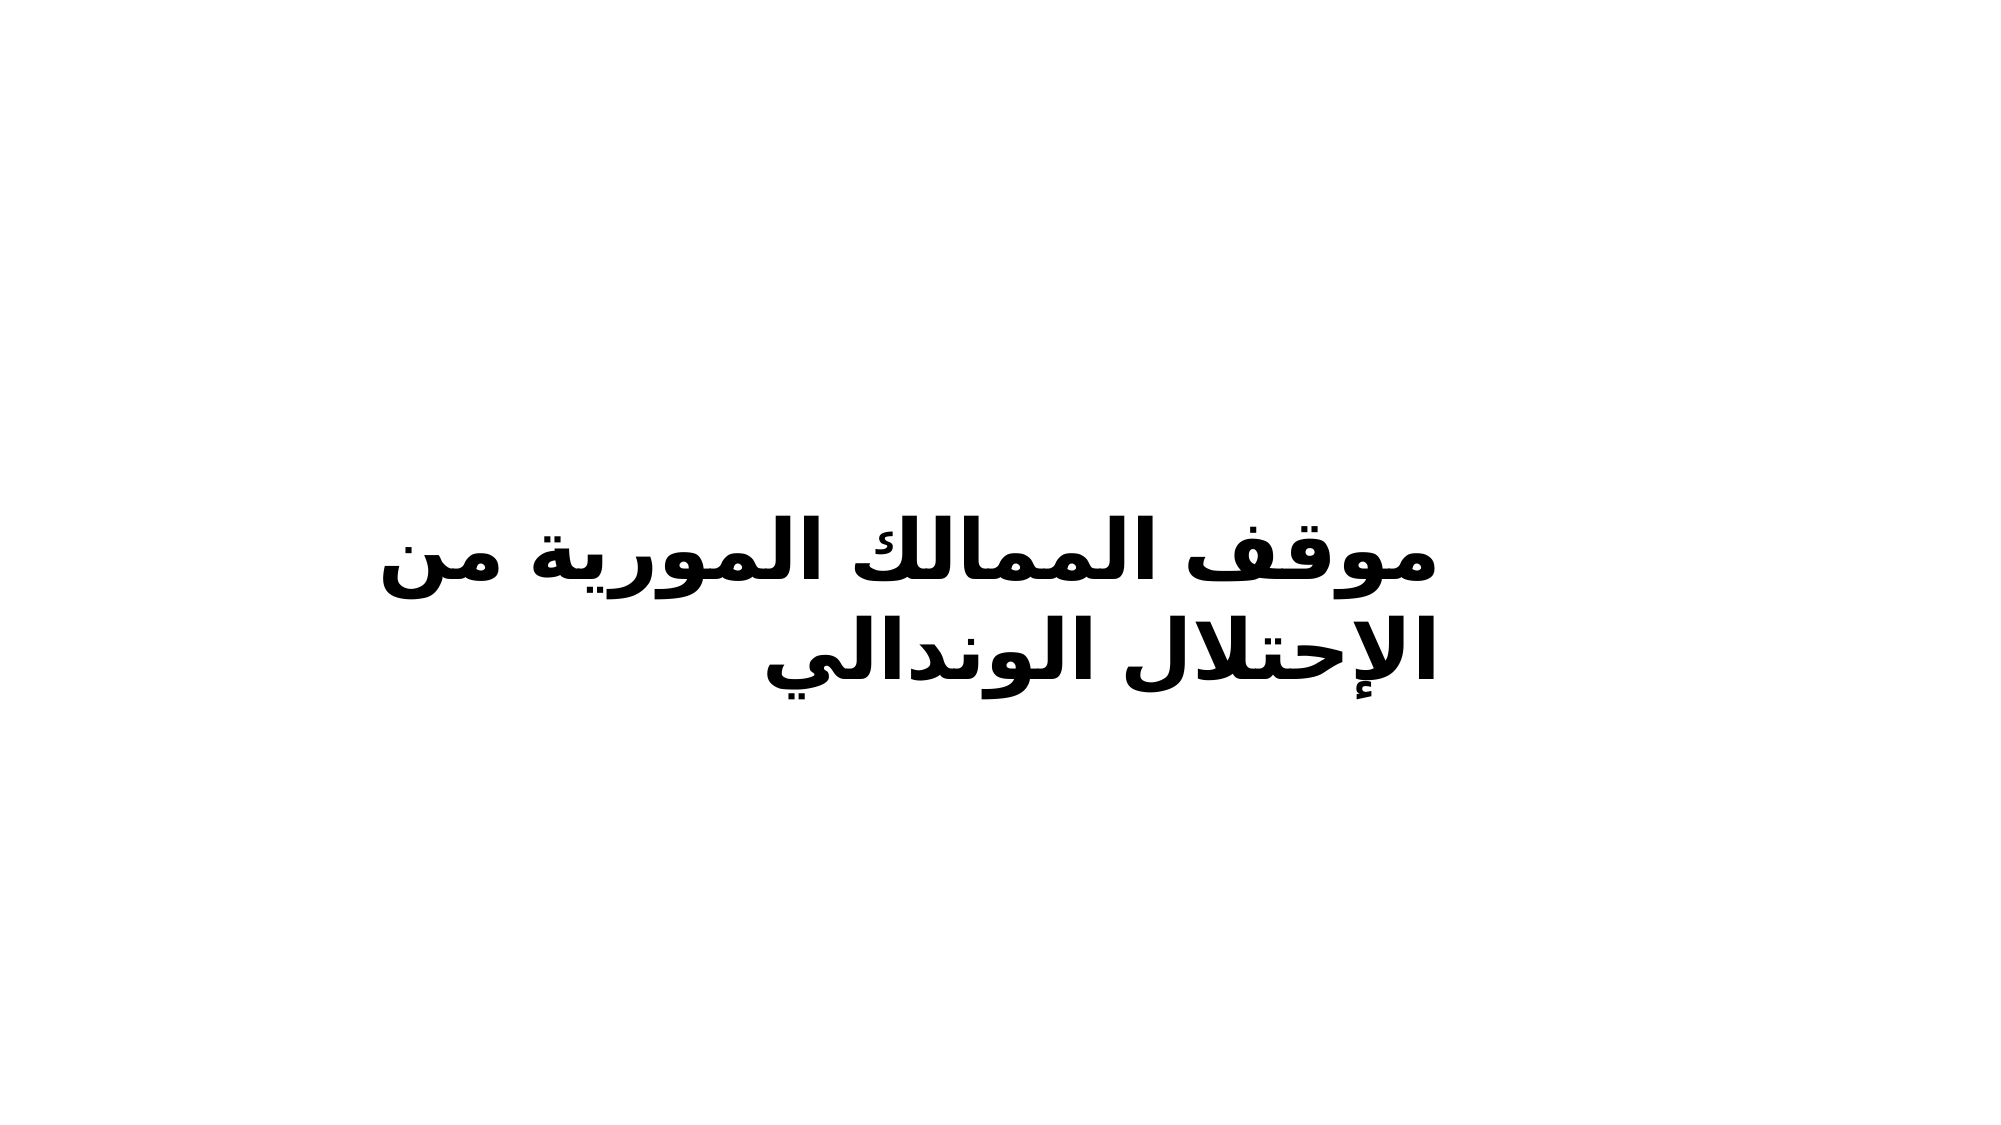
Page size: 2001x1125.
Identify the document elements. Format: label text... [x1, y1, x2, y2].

text_box موقف الممالك المورية من الإحتلال الوندالي [363, 488, 1601, 605]
